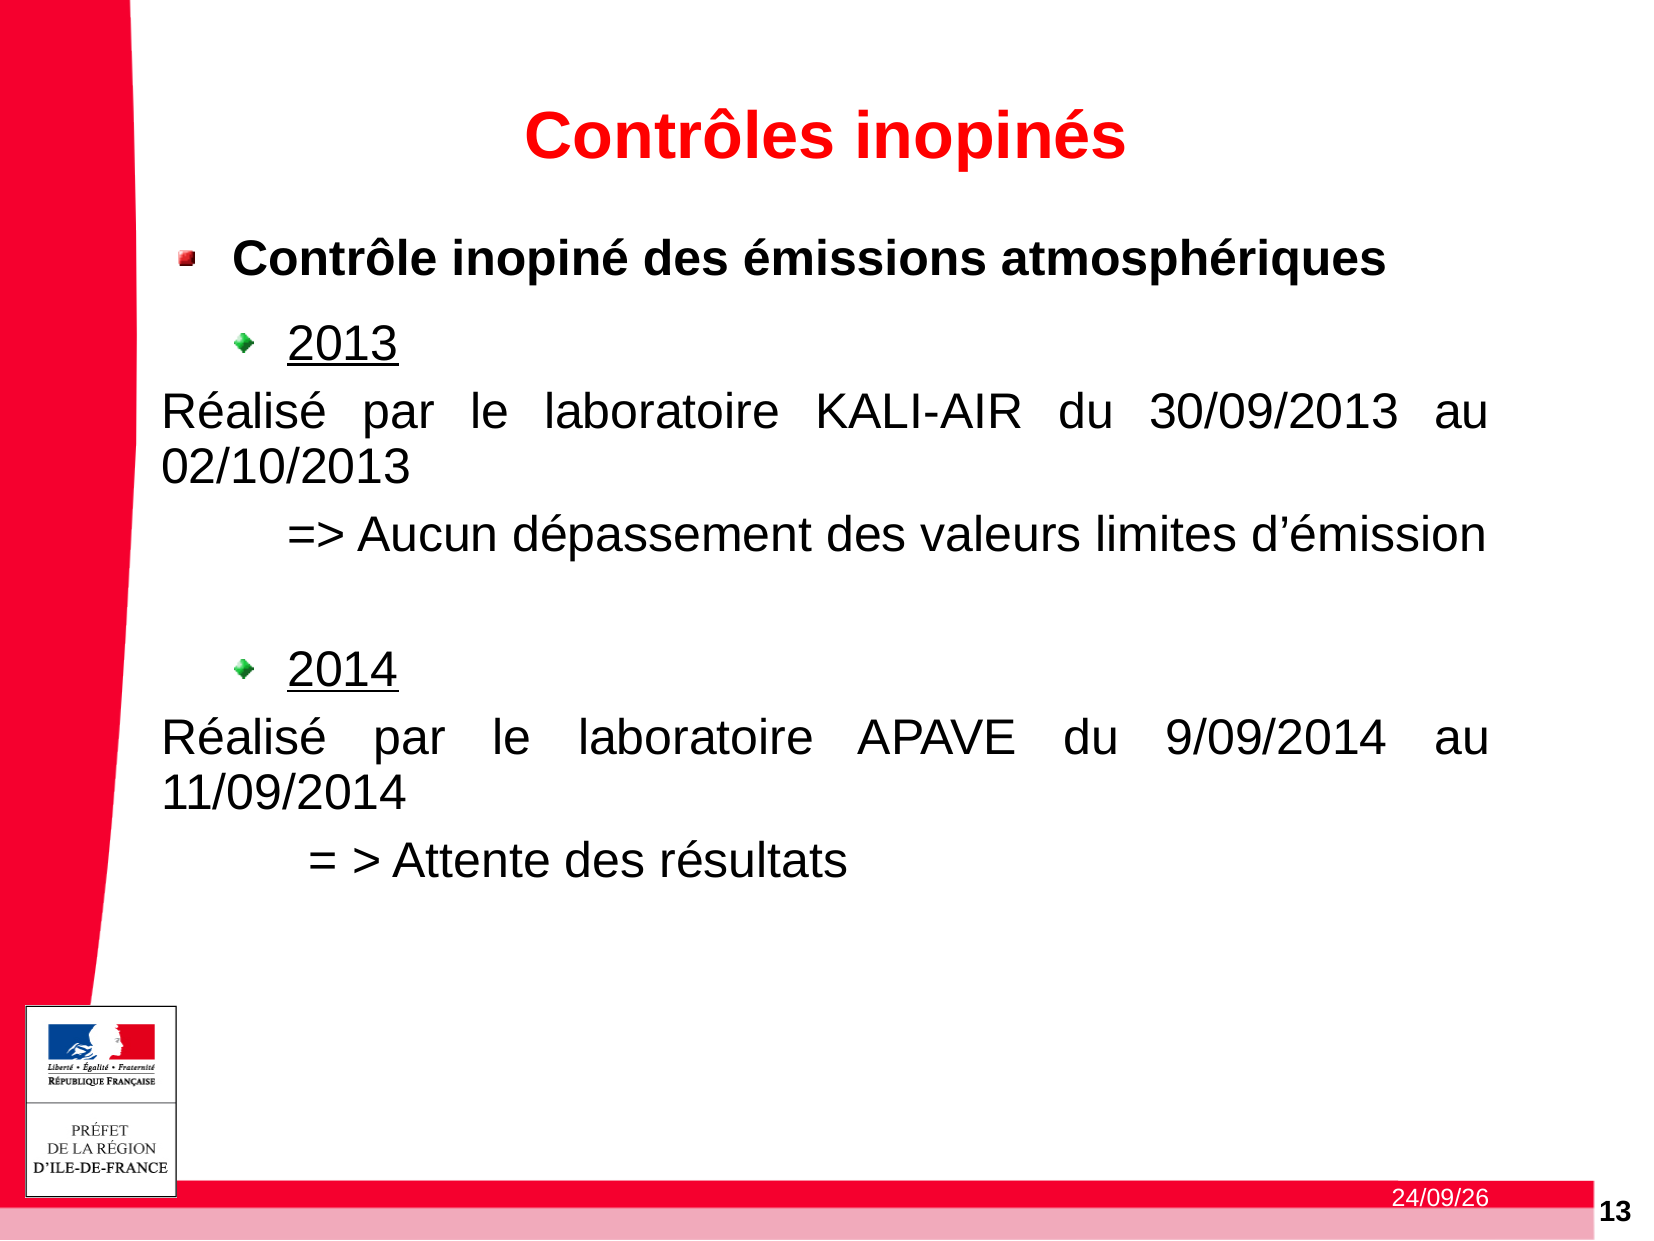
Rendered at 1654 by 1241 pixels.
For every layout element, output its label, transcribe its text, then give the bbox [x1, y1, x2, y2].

title Contrôles inopinés [82, 49, 1571, 223]
picture [0, 0, 1653, 1240]
list Contrôle inopiné des émissions atmosphériques 2013 Réalisé par le laboratoire KALI-AIR du 30/09/2013 au 02/10/2013 => Aucun dépassement des valeurs limites d’émission 2014 Réalisé par le laboratoire APAVE du 9/09/2014 au 11/09/2014 = > Attente des résultats [161, 230, 1491, 1201]
